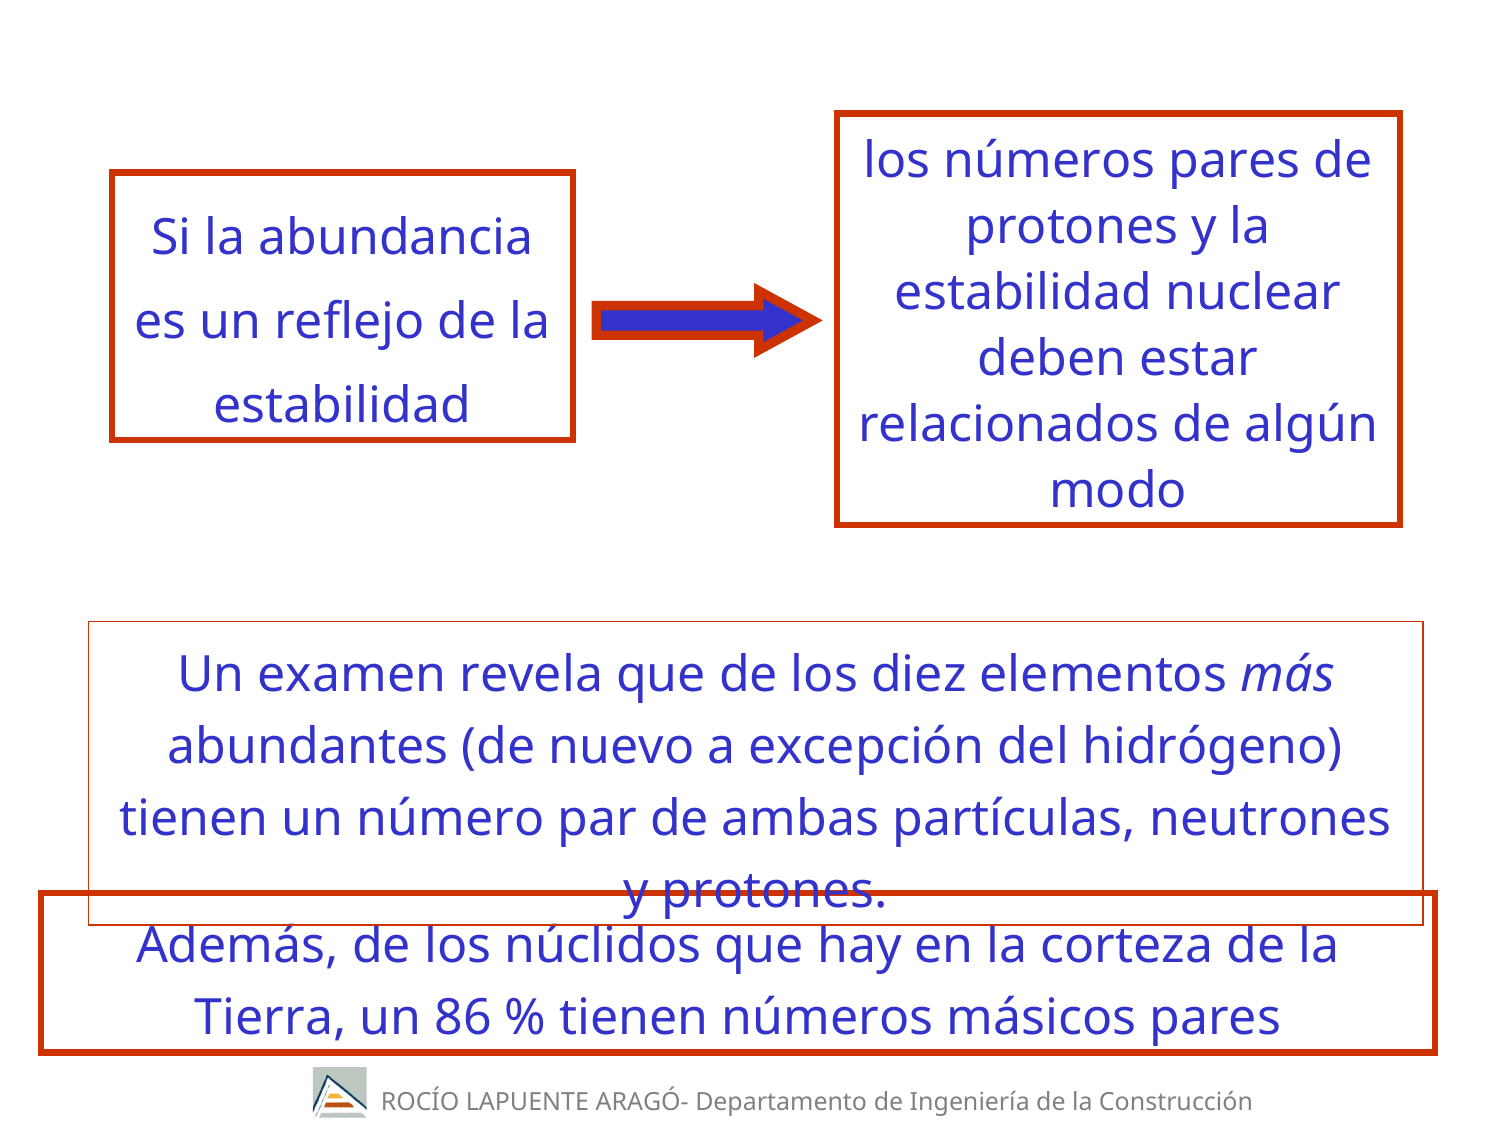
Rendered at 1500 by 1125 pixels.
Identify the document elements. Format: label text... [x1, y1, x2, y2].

text_box los números pares de protones y la estabilidad nuclear deben estar relacionados de algún modo [836, 113, 1400, 525]
text_box Un examen revela que de los diez elementos más abundantes (de nuevo a excepción del hidrógeno) tienen un número par de ambas partículas, neutrones y protones. [88, 621, 1424, 925]
text_box Además, de los núclidos que hay en la corteza de la Tierra, un 86 % tienen números másicos pares [41, 893, 1436, 1053]
text_box [596, 290, 813, 351]
text_box Si la abundancia es un reflejo de la estabilidad [112, 172, 573, 440]
